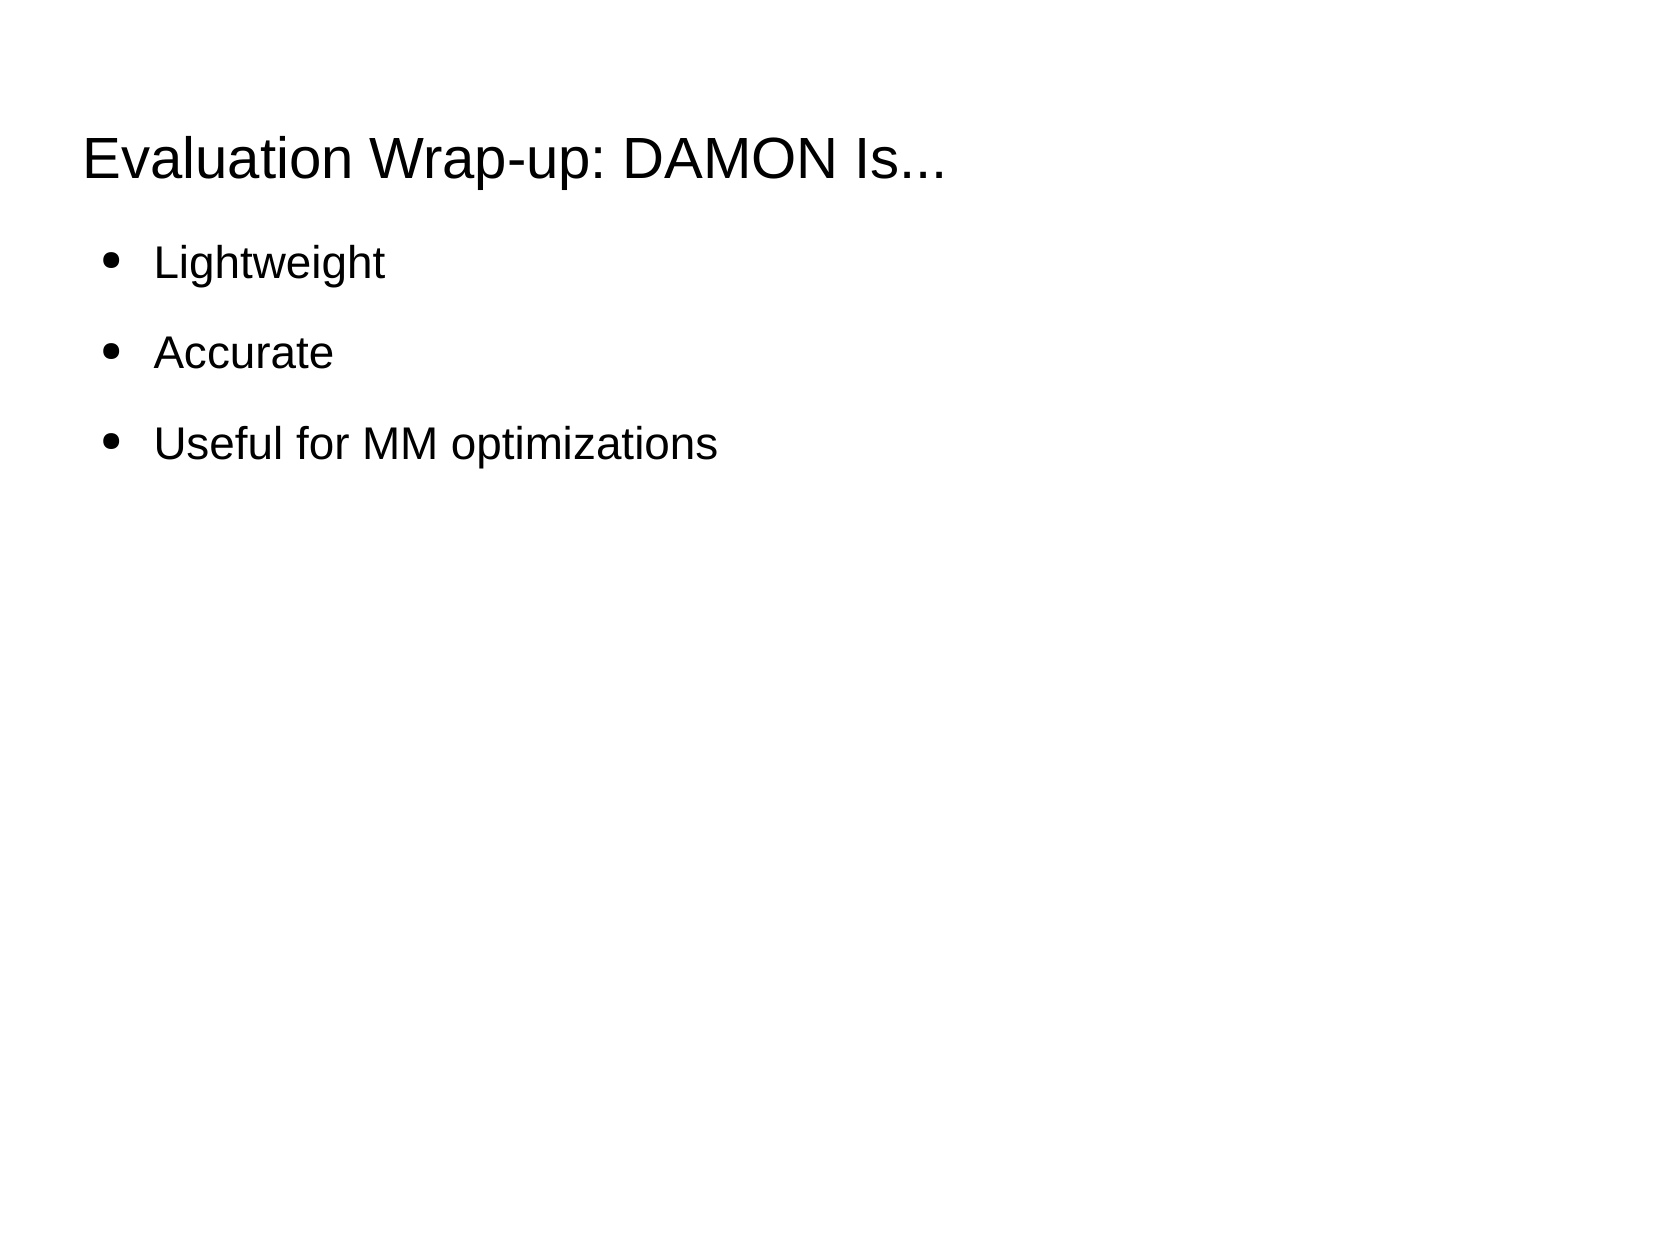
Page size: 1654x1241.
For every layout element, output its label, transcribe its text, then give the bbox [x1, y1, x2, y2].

title Evaluation Wrap-up: DAMON Is... [82, 108, 1571, 210]
list Lightweight Accurate Useful for MM optimizations [82, 236, 1571, 1111]
